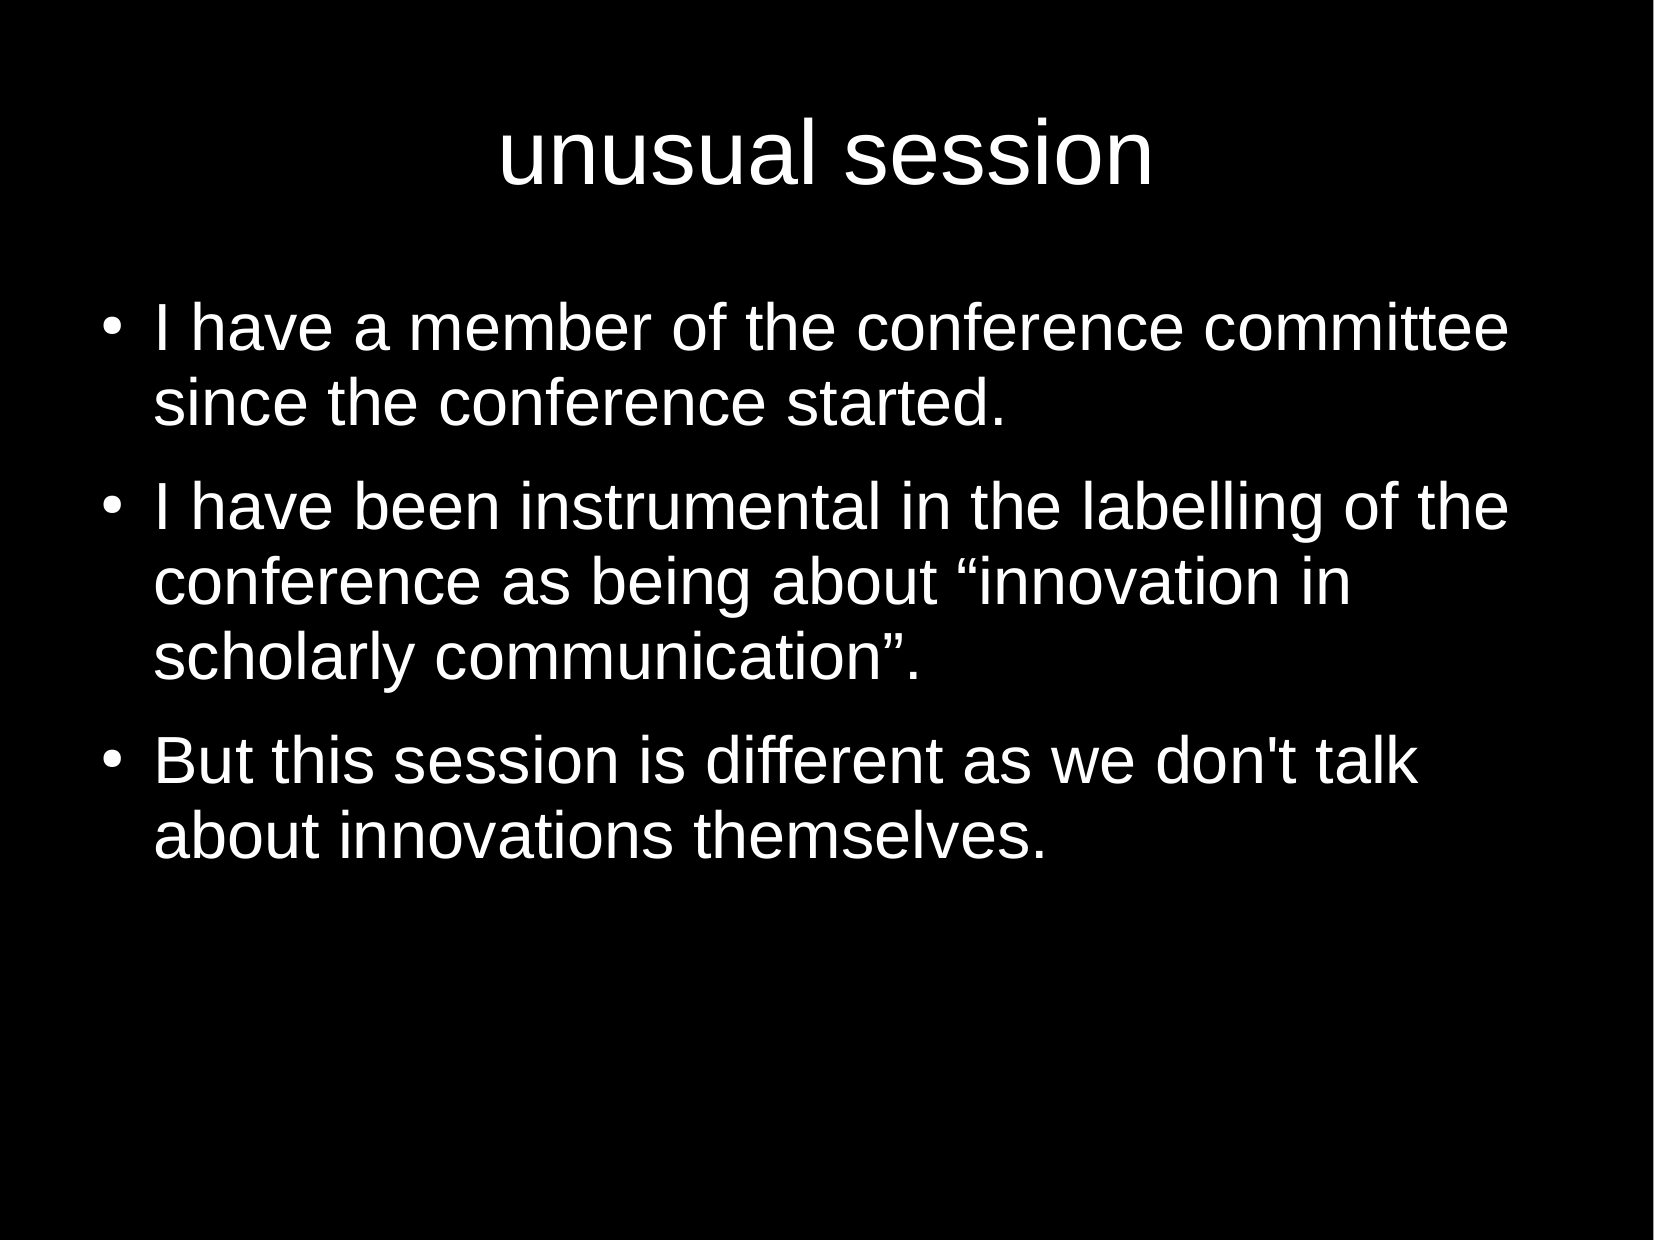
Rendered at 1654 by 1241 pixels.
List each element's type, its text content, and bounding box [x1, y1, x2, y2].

list I have a member of the conference committee since the conference started. I have been instrumental in the labelling of the conference as being about “innovation in scholarly communication”. But this session is different as we don't talk about innovations themselves. [82, 290, 1571, 1010]
title unusual session [82, 49, 1571, 257]
